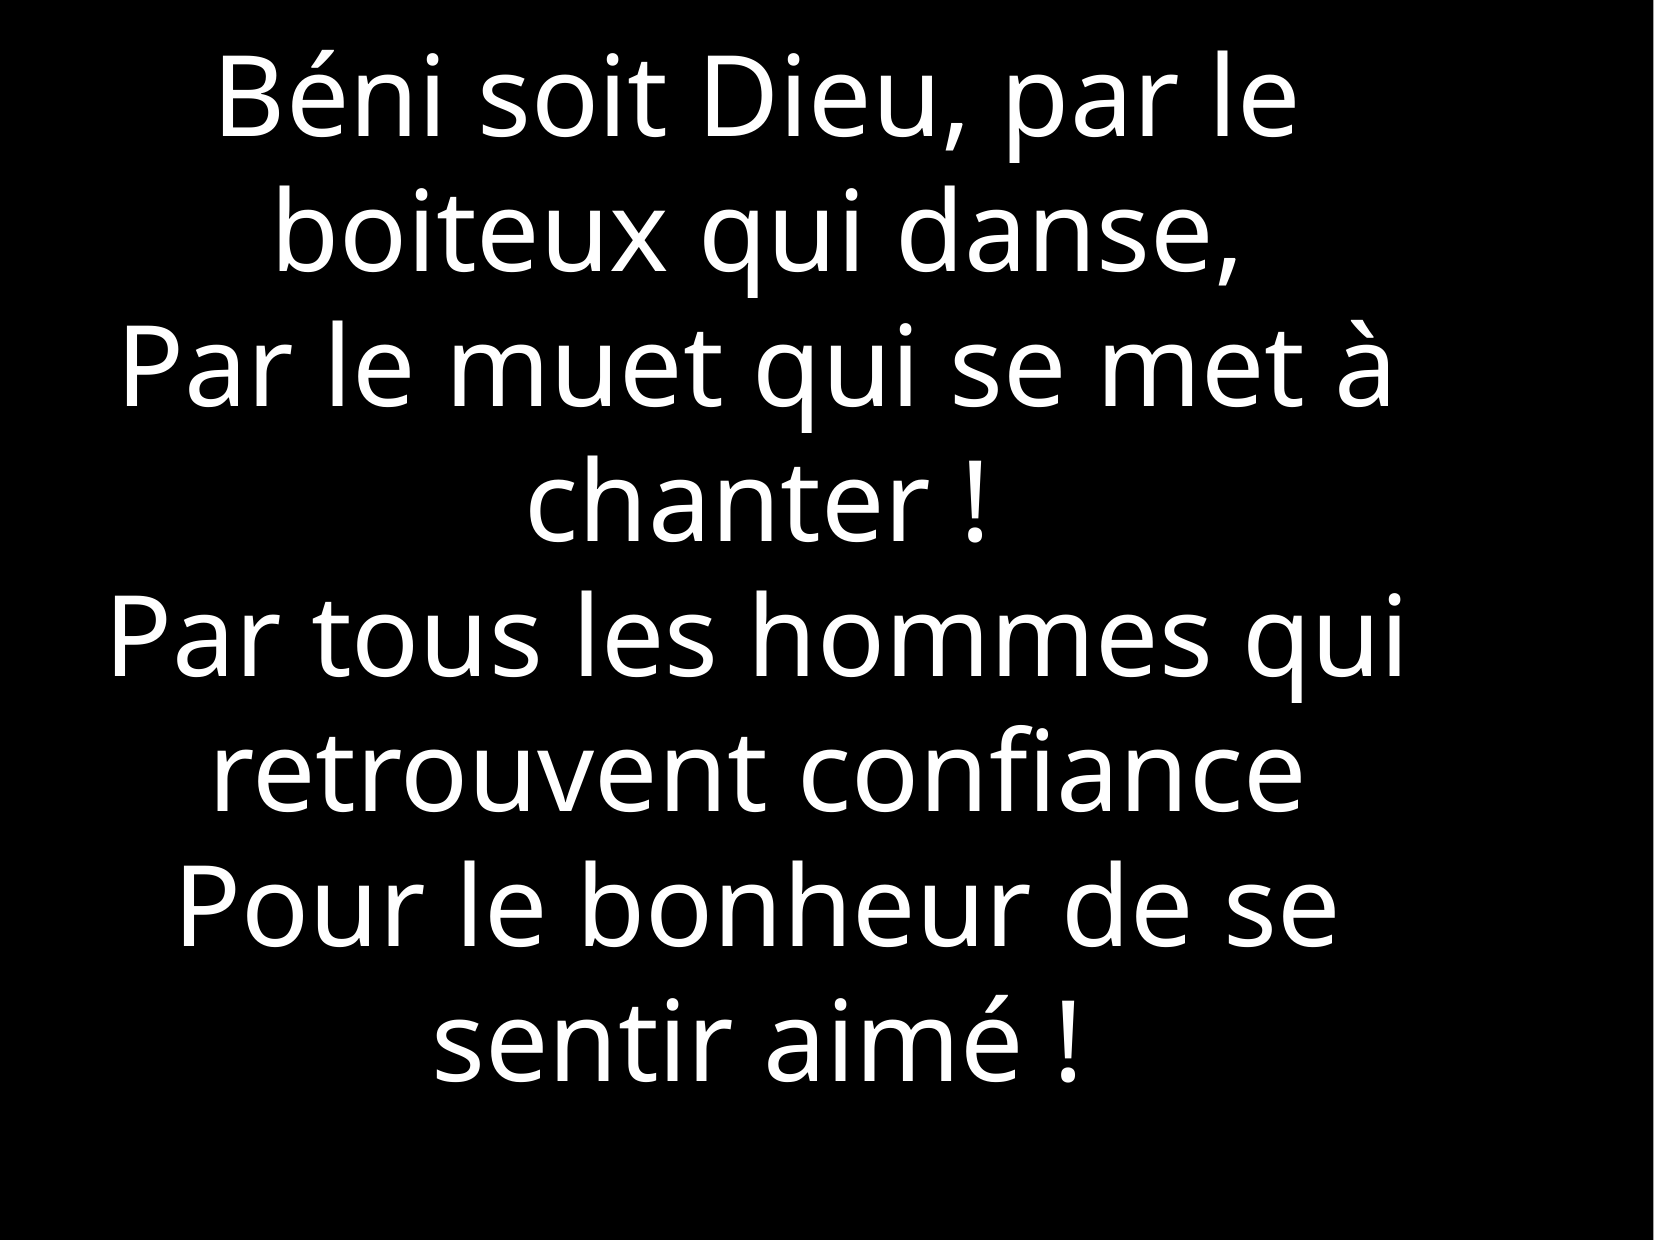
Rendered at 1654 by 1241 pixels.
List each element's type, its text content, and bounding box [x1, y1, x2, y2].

list Béni soit Dieu, par le boiteux qui danse, Par le muet qui se met à chanter ! Par tous les hommes qui retrouvent confiance Pour le bonheur de se sentir aimé ! [27, 16, 1489, 1052]
